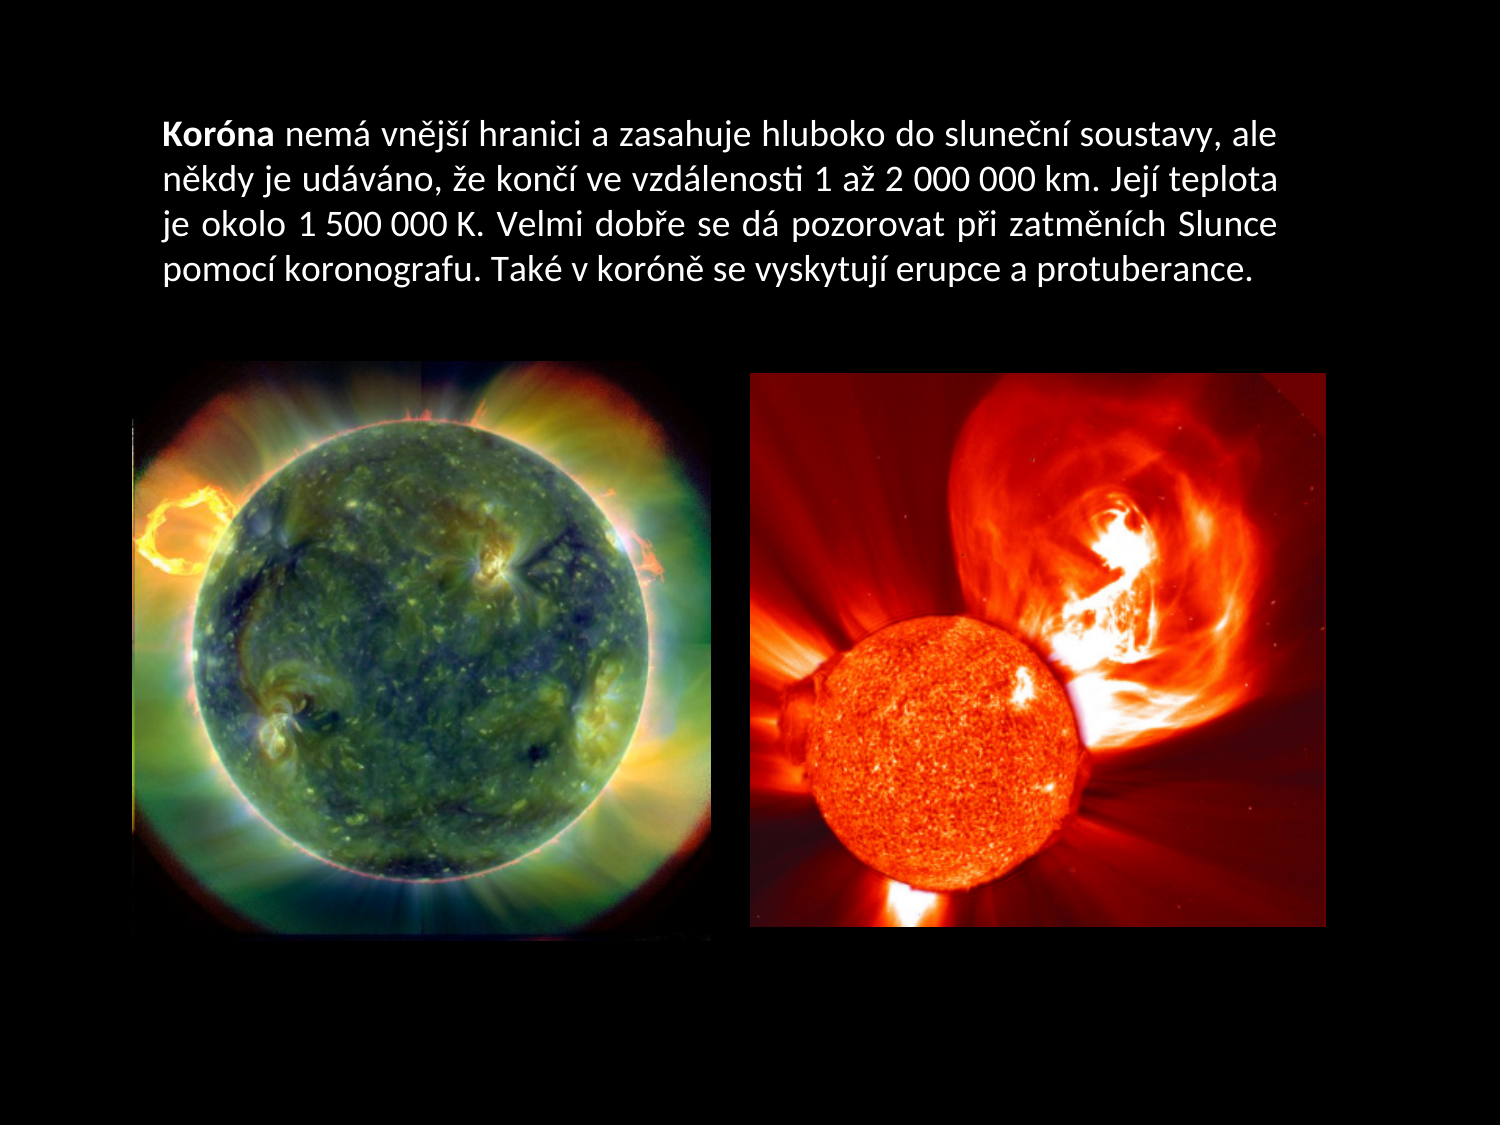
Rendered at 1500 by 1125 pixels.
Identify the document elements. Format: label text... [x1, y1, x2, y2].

picture [750, 373, 1326, 927]
picture [132, 361, 711, 941]
text_box Koróna nemá vnější hranici a zasahuje hluboko do sluneční soustavy, ale někdy je udáváno, že končí ve vzdálenosti 1 až 2 000 000 km. Její teplota je okolo 1 500 000 K. Velmi dobře se dá pozorovat při zatměních Slunce pomocí koronografu. Také v koróně se vyskytují erupce a protuberance. [147, 101, 1294, 298]
